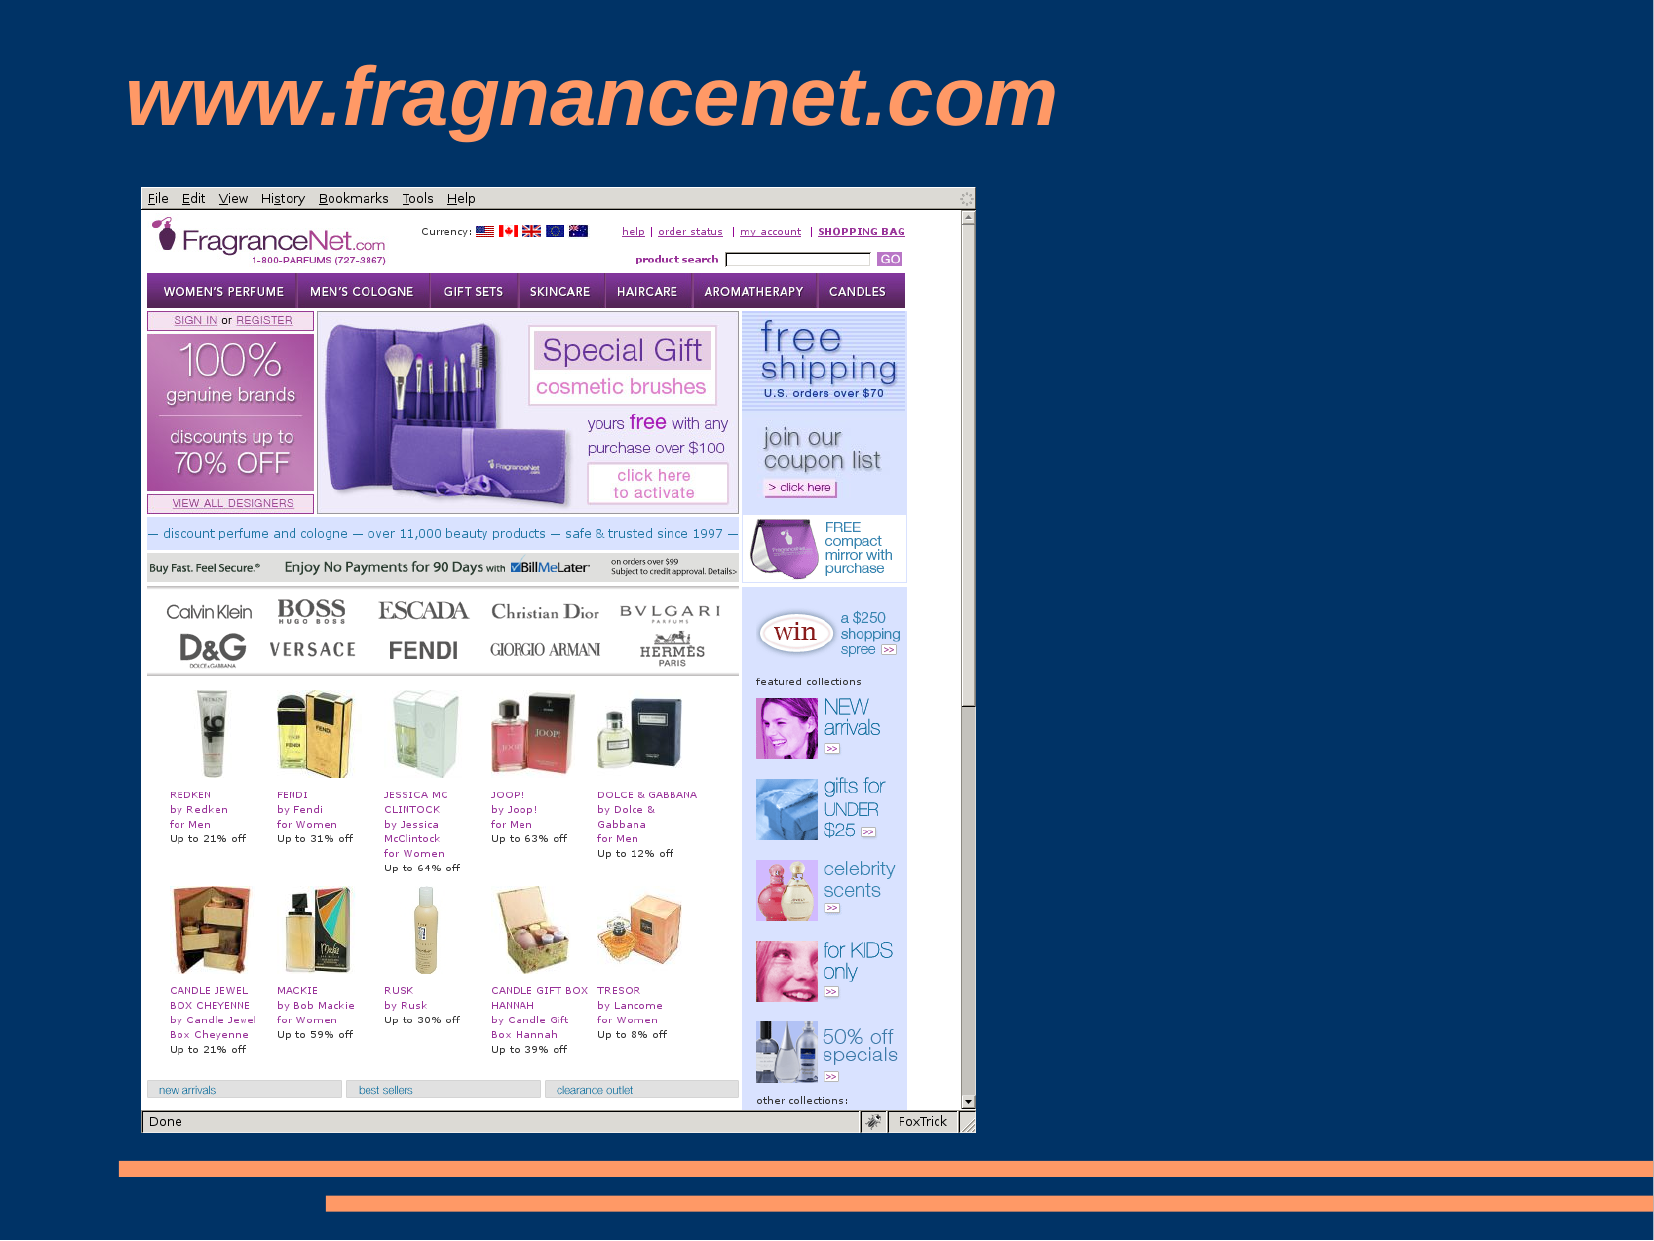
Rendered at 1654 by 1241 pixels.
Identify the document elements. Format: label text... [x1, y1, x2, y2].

picture [141, 187, 976, 1133]
title www.fragnancenet.com [125, 0, 1538, 193]
